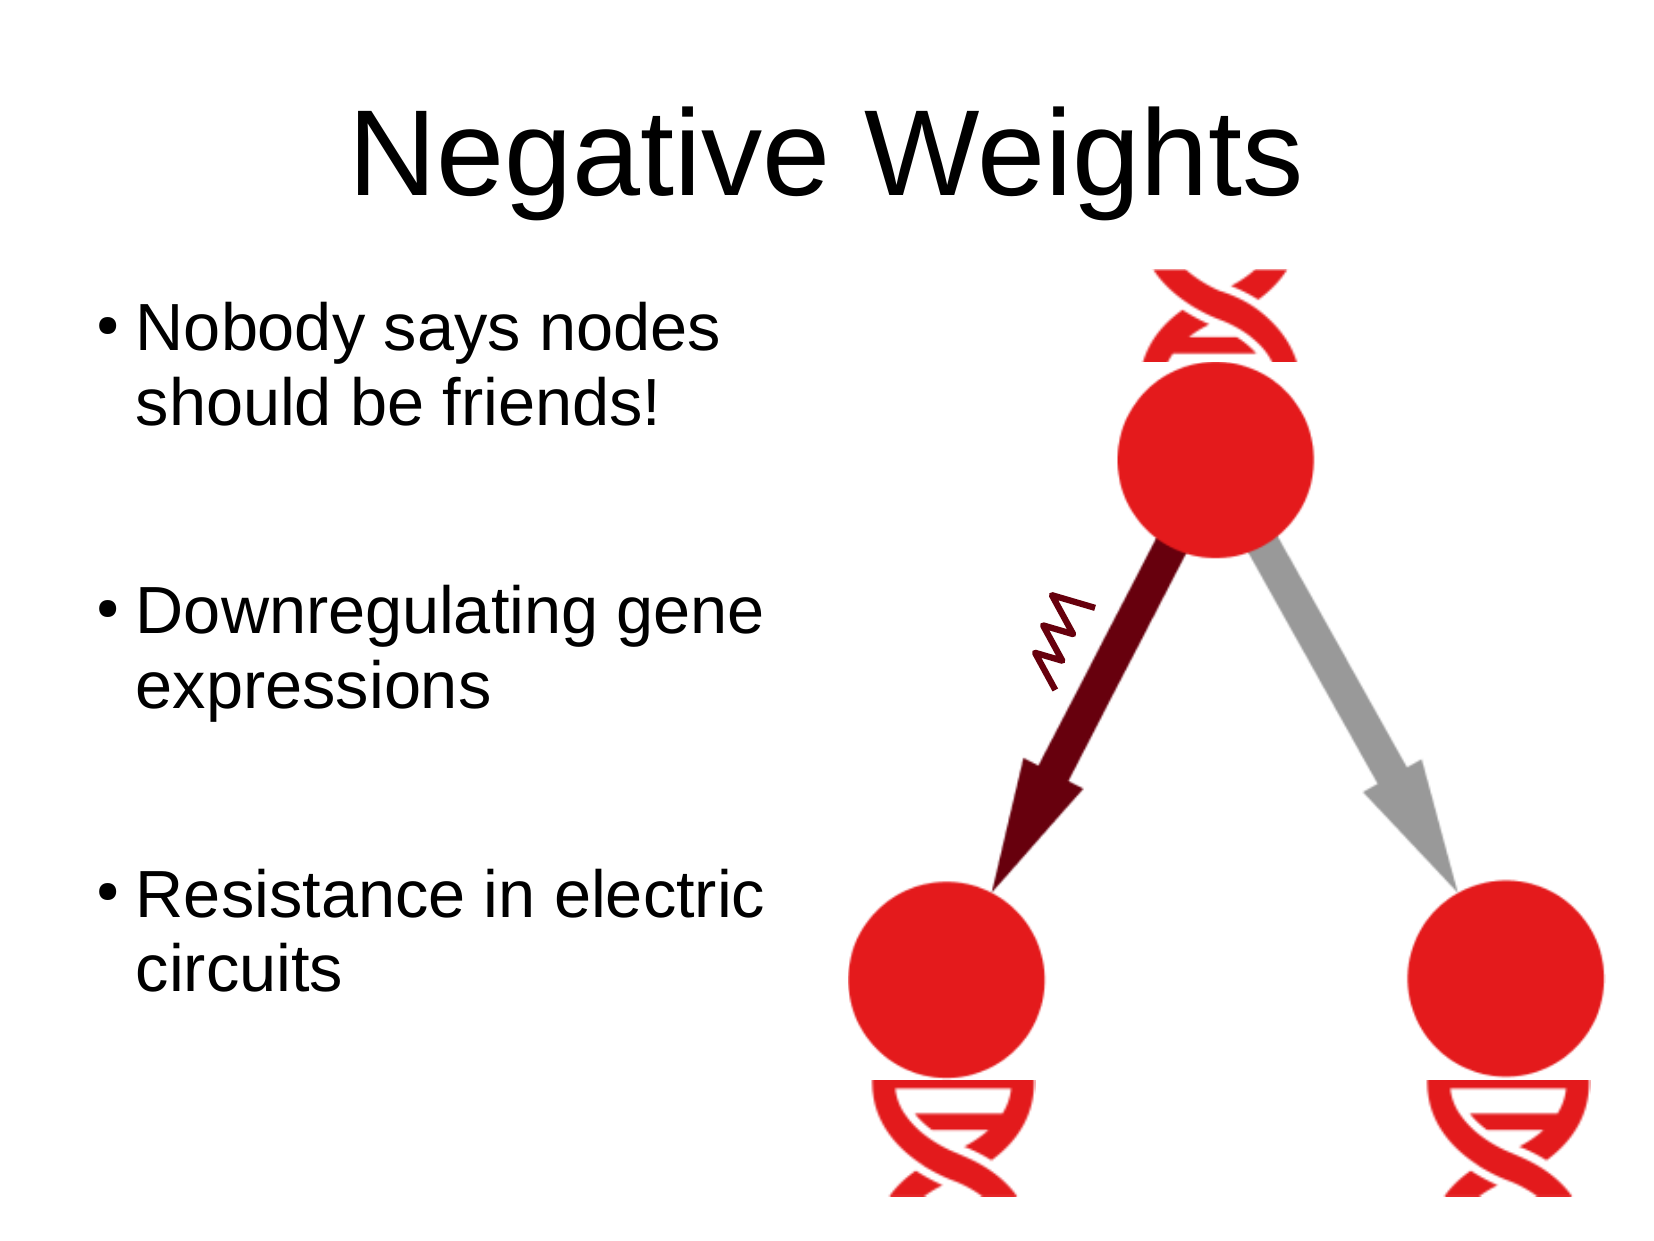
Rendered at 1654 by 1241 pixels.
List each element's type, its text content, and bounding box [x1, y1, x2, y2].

title Negative Weights [82, 49, 1571, 257]
list Nobody says nodes should be friends! Downregulating gene expressions Resistance in electric circuits [82, 290, 809, 1010]
picture [848, 270, 1606, 1197]
